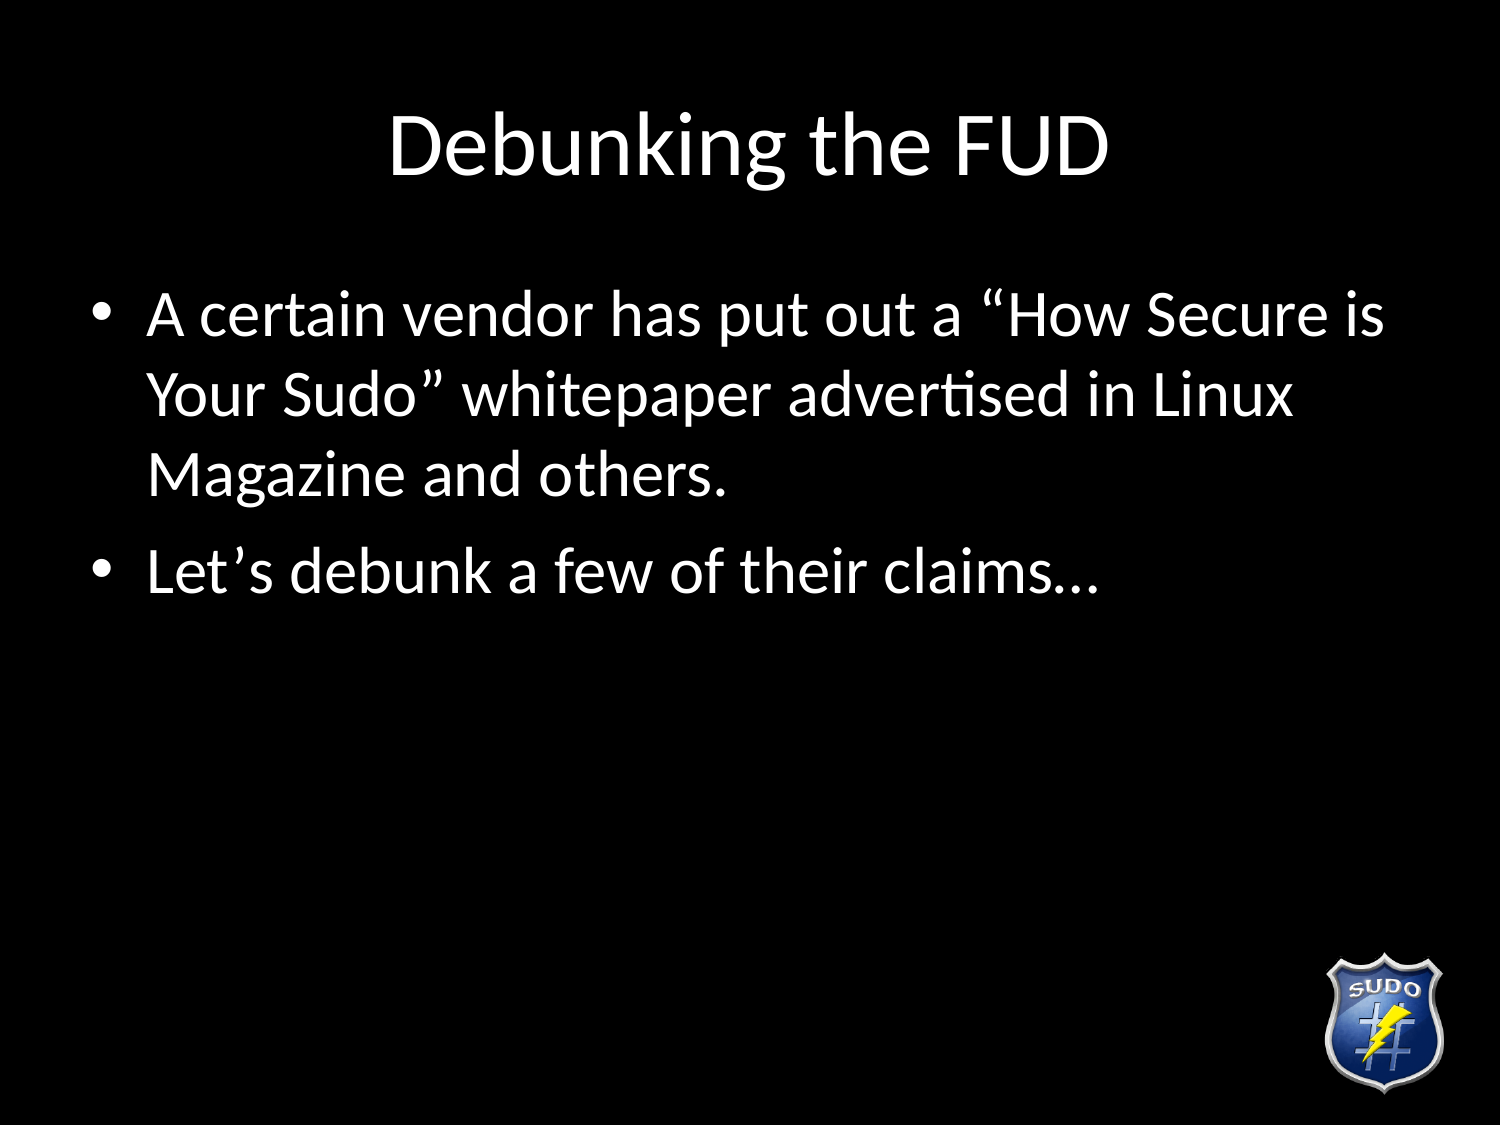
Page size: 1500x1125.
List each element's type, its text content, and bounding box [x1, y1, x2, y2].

picture [1315, 949, 1453, 1103]
list A certain vendor has put out a “How Secure is Your Sudo” whitepaper advertised in Linux Magazine and others. Let’s debunk a few of their claims… [75, 262, 1426, 1005]
title Debunking the FUD [75, 45, 1426, 233]
